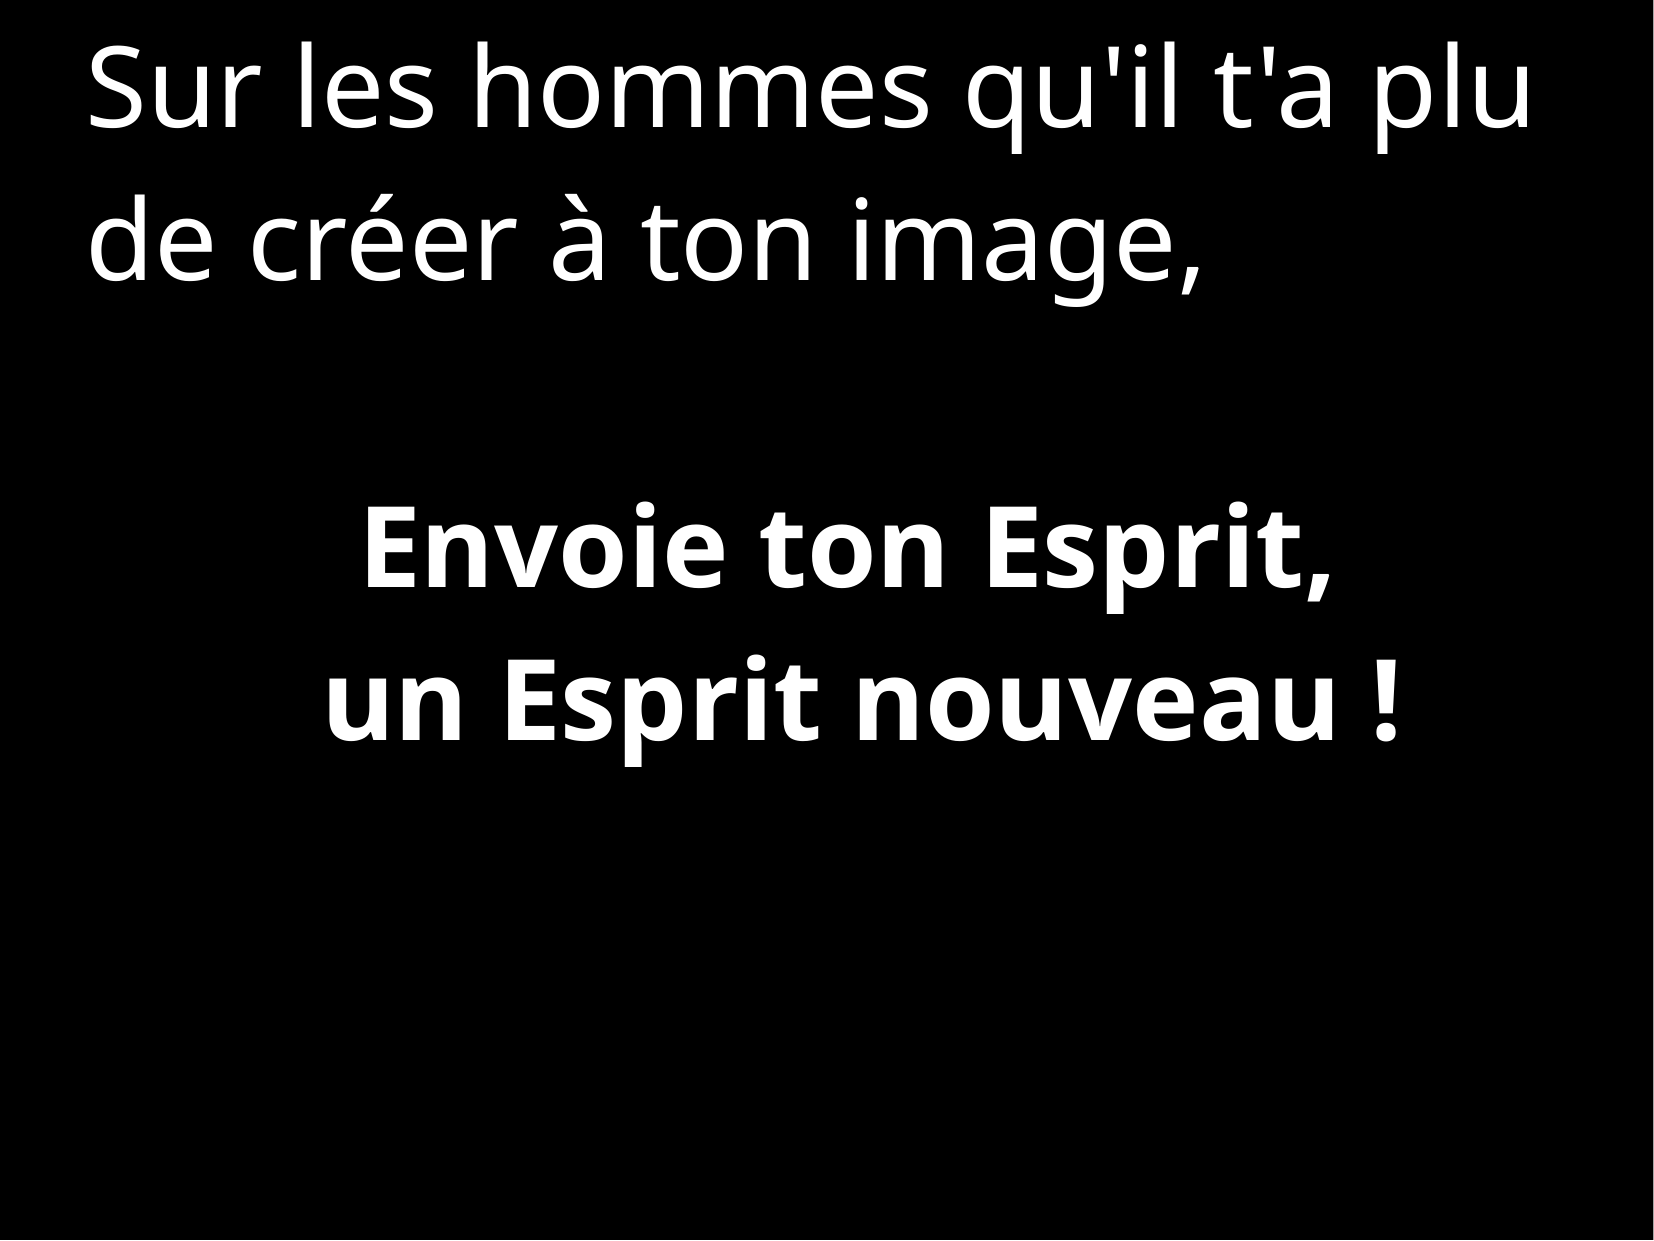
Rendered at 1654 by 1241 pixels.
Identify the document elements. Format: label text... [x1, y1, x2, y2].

text_box Sur les hommes qu'il t'a plu de créer à ton image, Envoie ton Esprit, un Esprit nouveau ! [0, 0, 1654, 1241]
